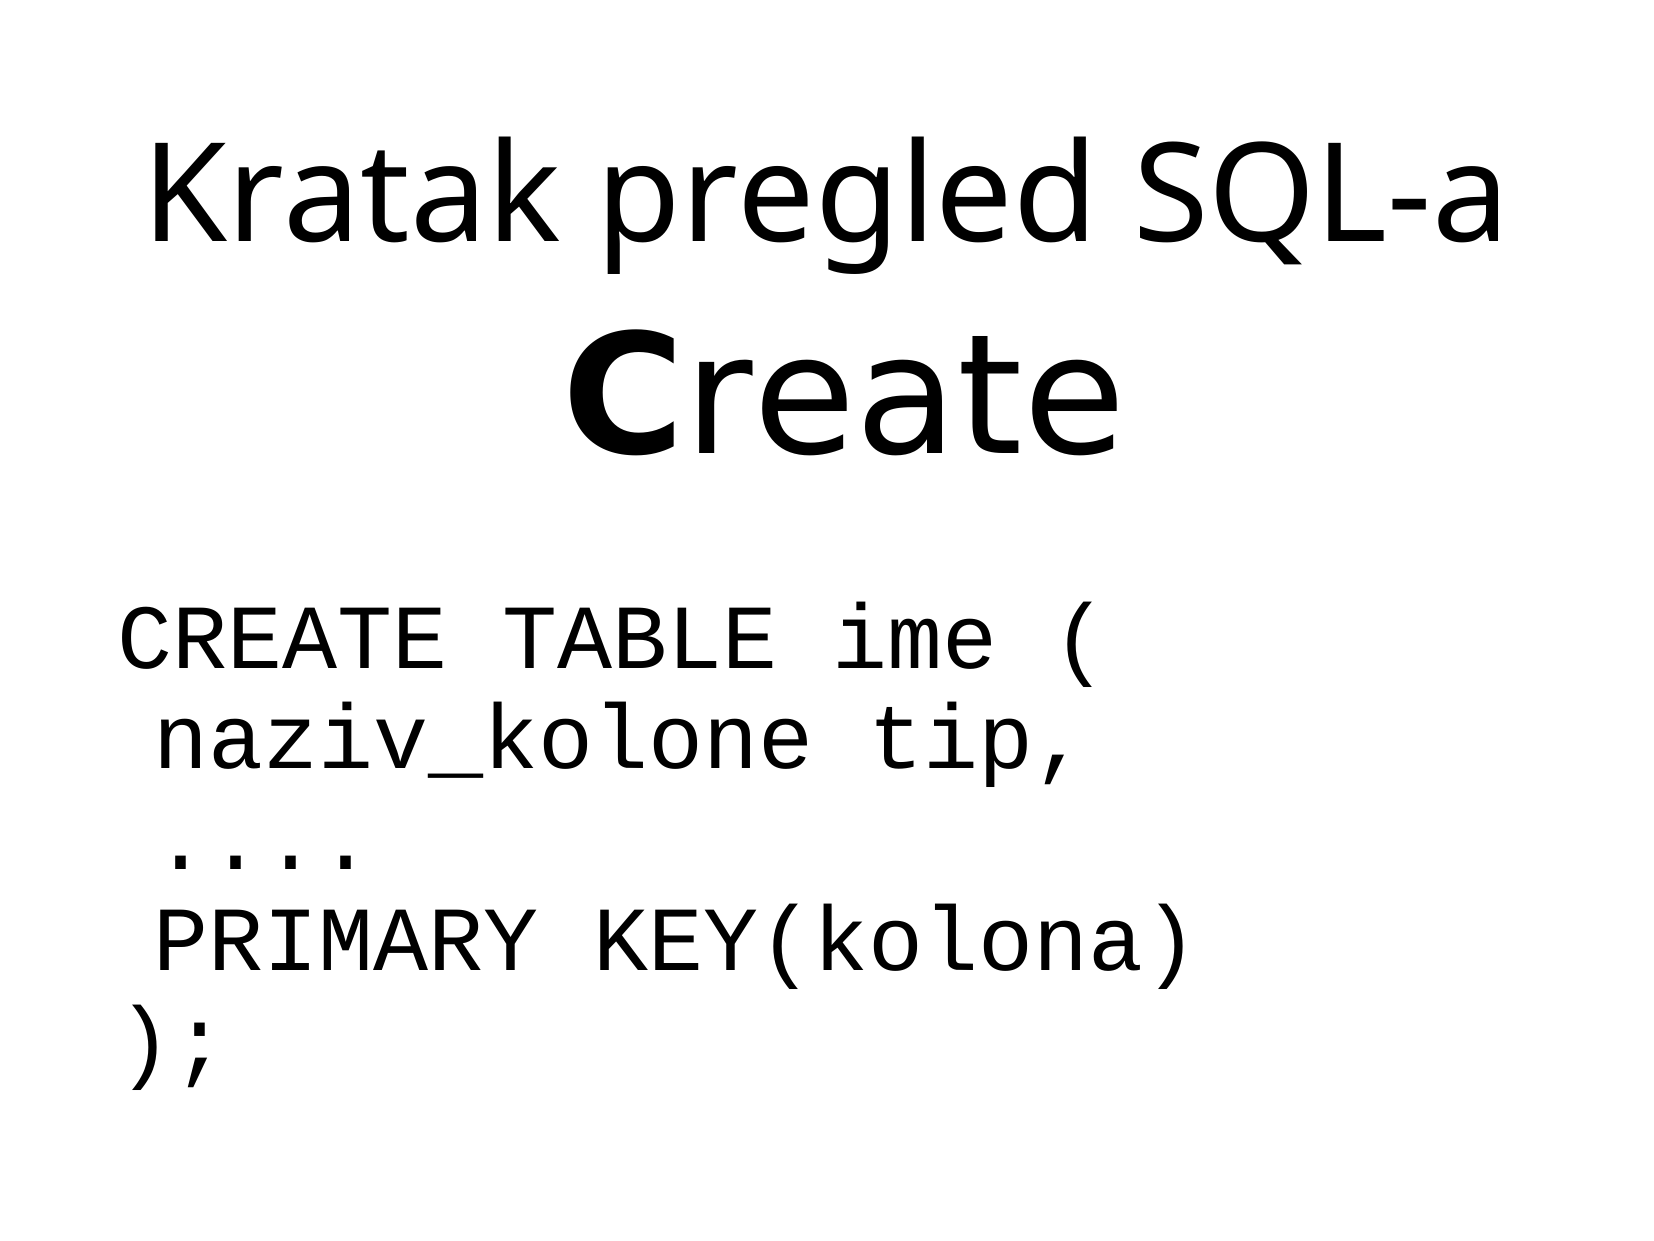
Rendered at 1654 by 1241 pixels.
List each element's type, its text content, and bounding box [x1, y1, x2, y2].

subtitle Create CREATE TABLE ime ( naziv_kolone tip, .... PRIMARY KEY(kolona) ); [82, 297, 1571, 1102]
title Kratak pregled SQL-a [82, 0, 1571, 297]
